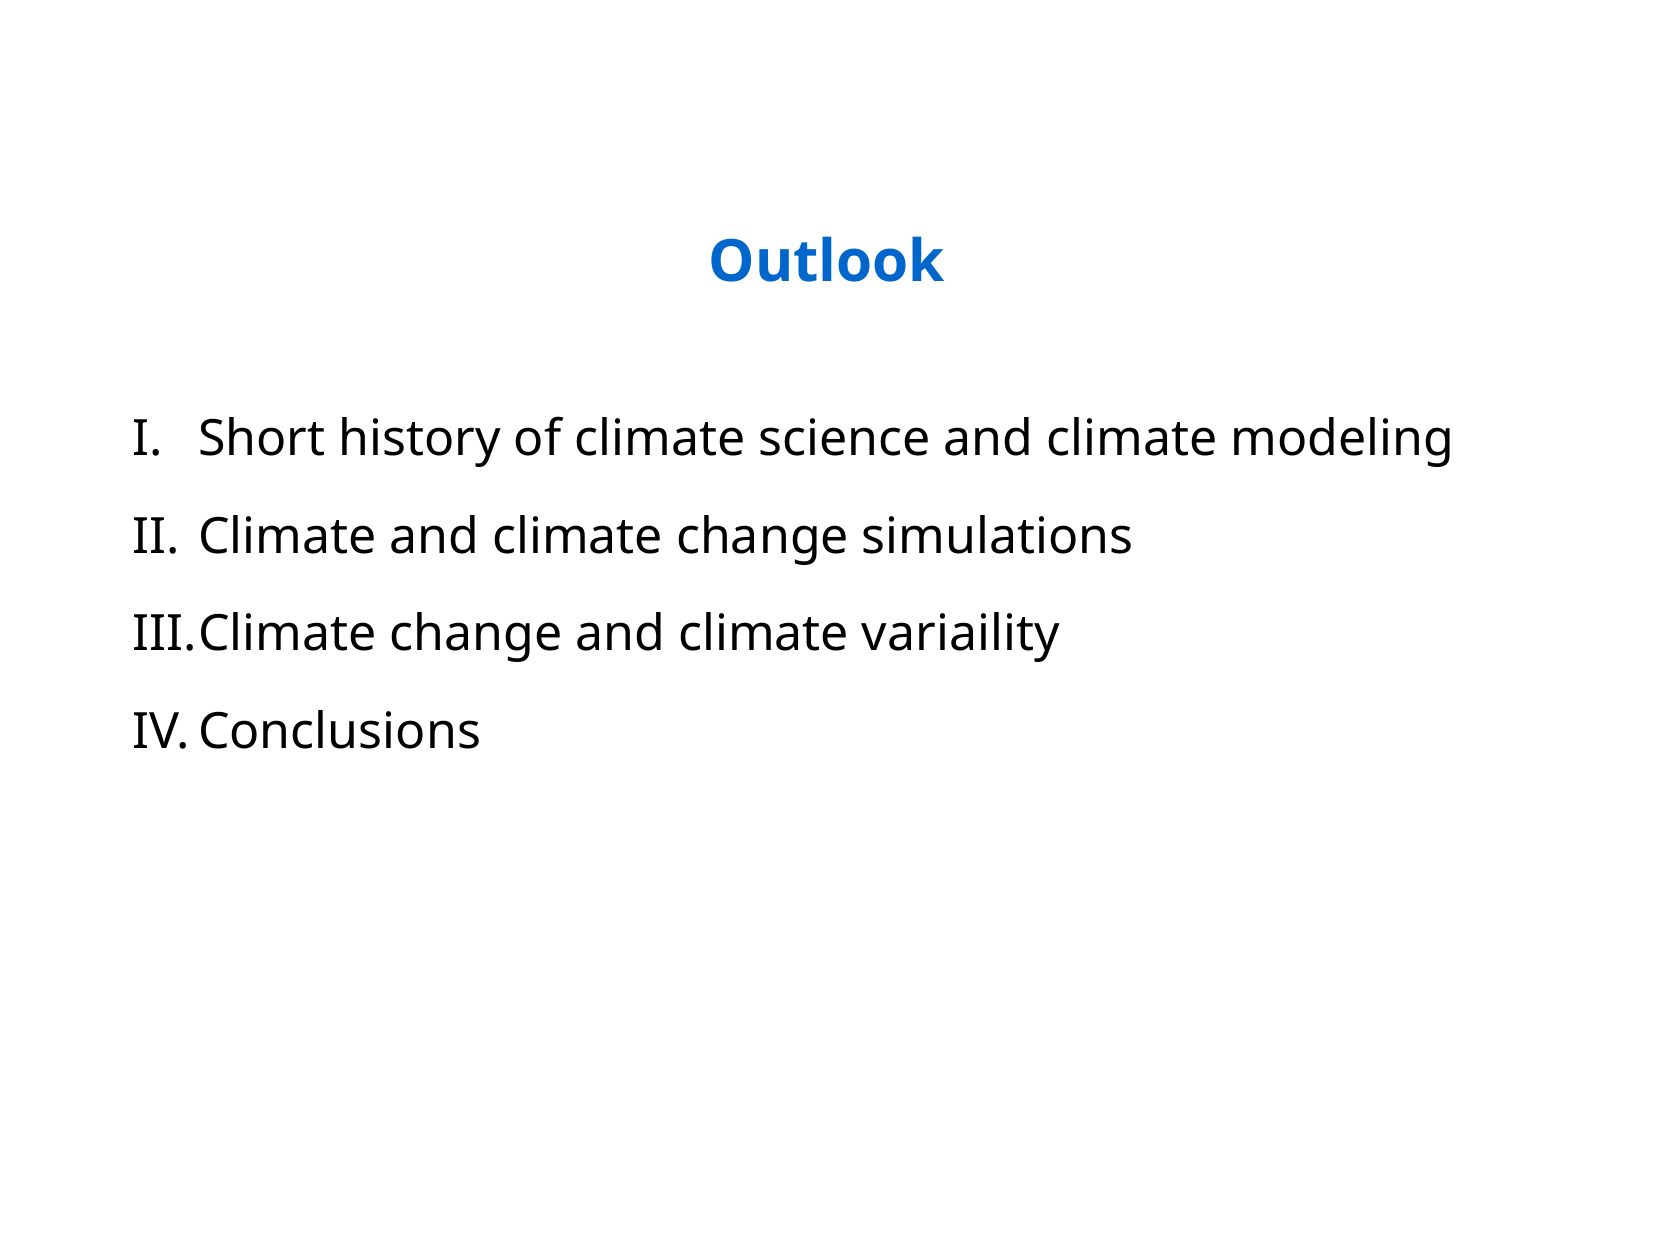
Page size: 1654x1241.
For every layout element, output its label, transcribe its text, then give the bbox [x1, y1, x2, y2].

text_box Short history of climate science and climate modeling Climate and climate change simulations Climate change and climate variaility Conclusions [117, 398, 1556, 977]
text_box Outlook [58, 219, 1595, 389]
